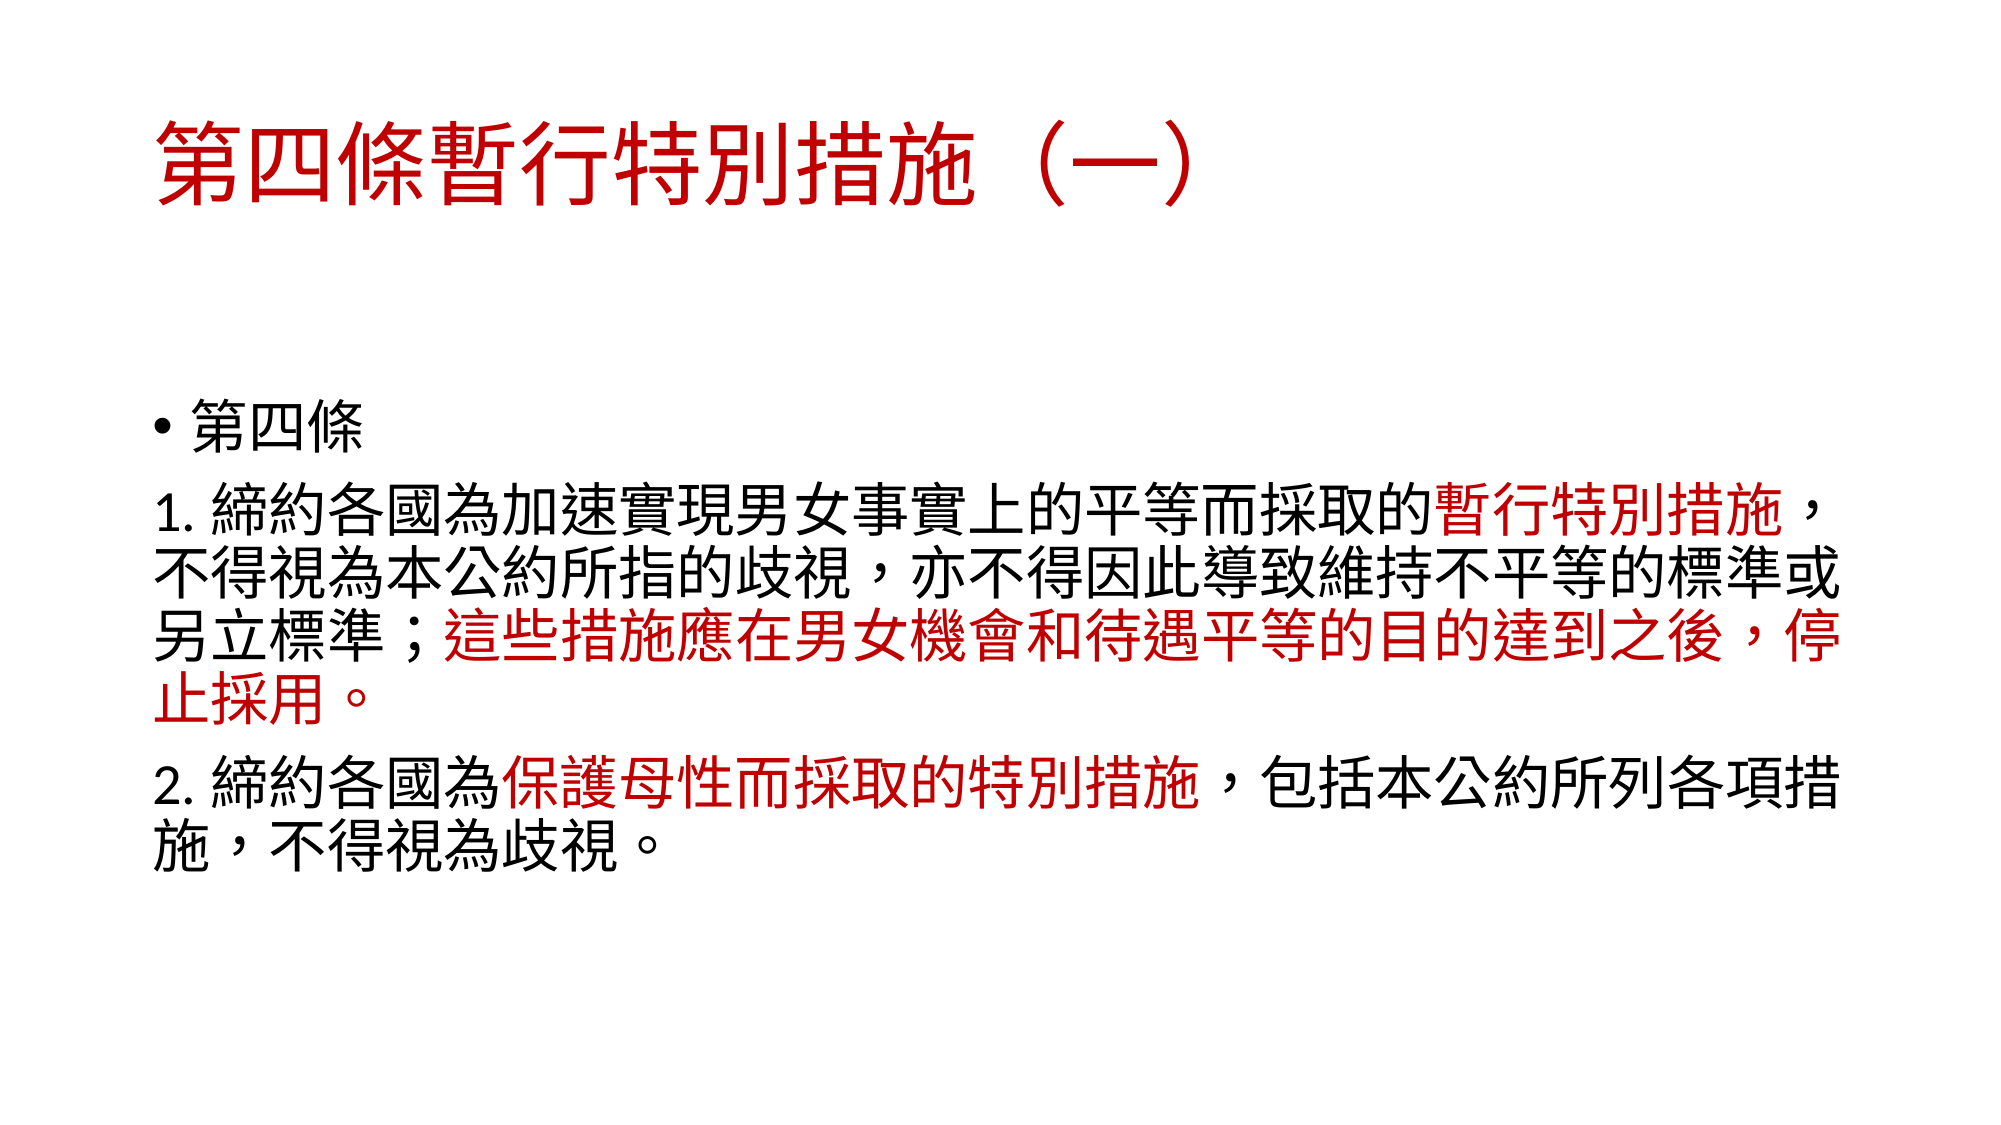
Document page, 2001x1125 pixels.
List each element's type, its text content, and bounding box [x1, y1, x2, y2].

title 第四條暫行特別措施（一） [137, 59, 1863, 278]
list 第四條 1.締約各國為加速實現男女事實上的平等而採取的暫行特別措施，不得視為本公約所指的歧視，亦不得因此導致維持不平等的標準或另立標準；這些措施應在男女機會和待遇平等的目的達到之後，停止採用。 2.締約各國為保護母性而採取的特別措施，包括本公約所列各項措施，不得視為歧視。 [137, 299, 1863, 1014]
